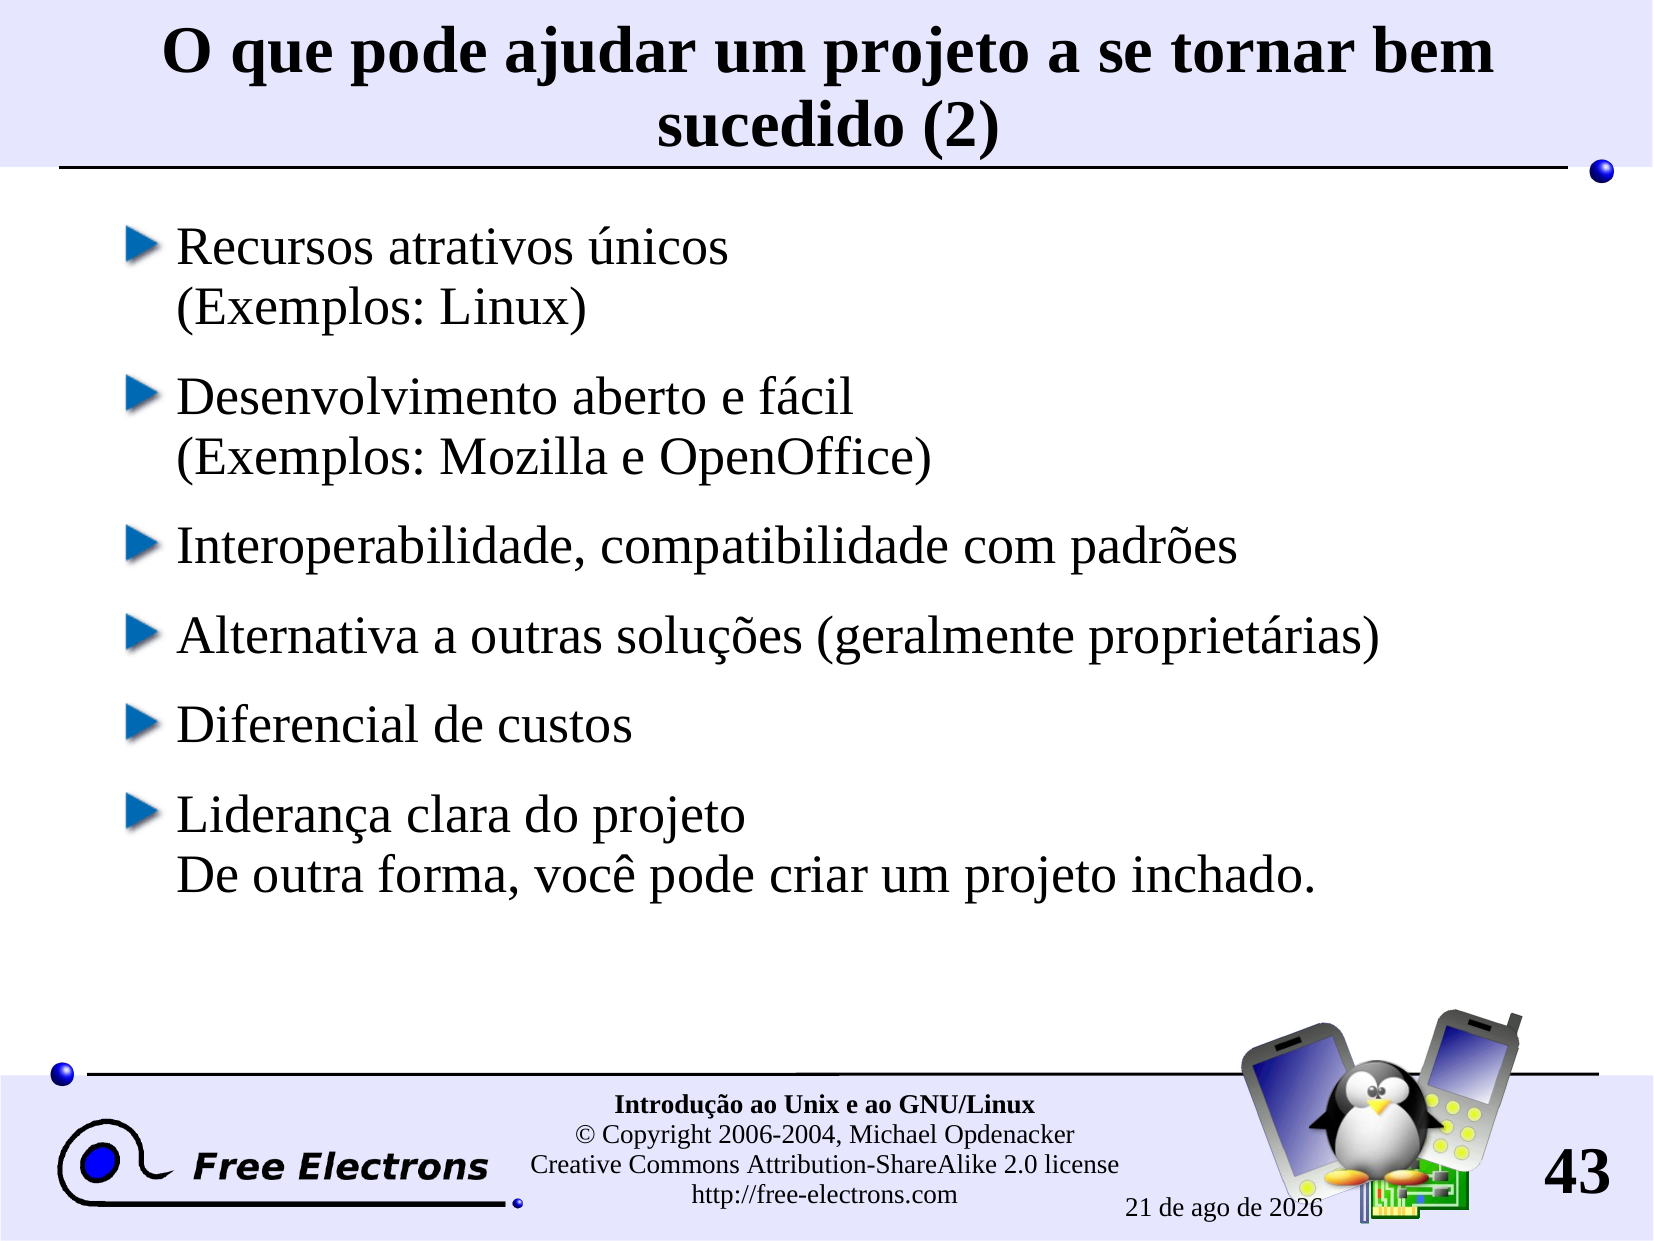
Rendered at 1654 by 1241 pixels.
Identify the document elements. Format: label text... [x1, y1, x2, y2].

picture [1231, 1008, 1537, 1241]
picture [1285, 1199, 1292, 1215]
list Recursos atrativos únicos (Exemplos: Linux) Desenvolvimento aberto e fácil (Exemplos: Mozilla e OpenOffice) Interoperabilidade, compatibilidade com padrões Alternativa a outras soluções (geralmente proprietárias) Diferencial de custos Liderança clara do projeto De outra forma, você pode criar um projeto inchado. [105, 216, 1518, 1067]
picture [50, 1108, 527, 1216]
title O que pode ajudar um projeto a se tornar bem sucedido (2) [84, 0, 1574, 174]
